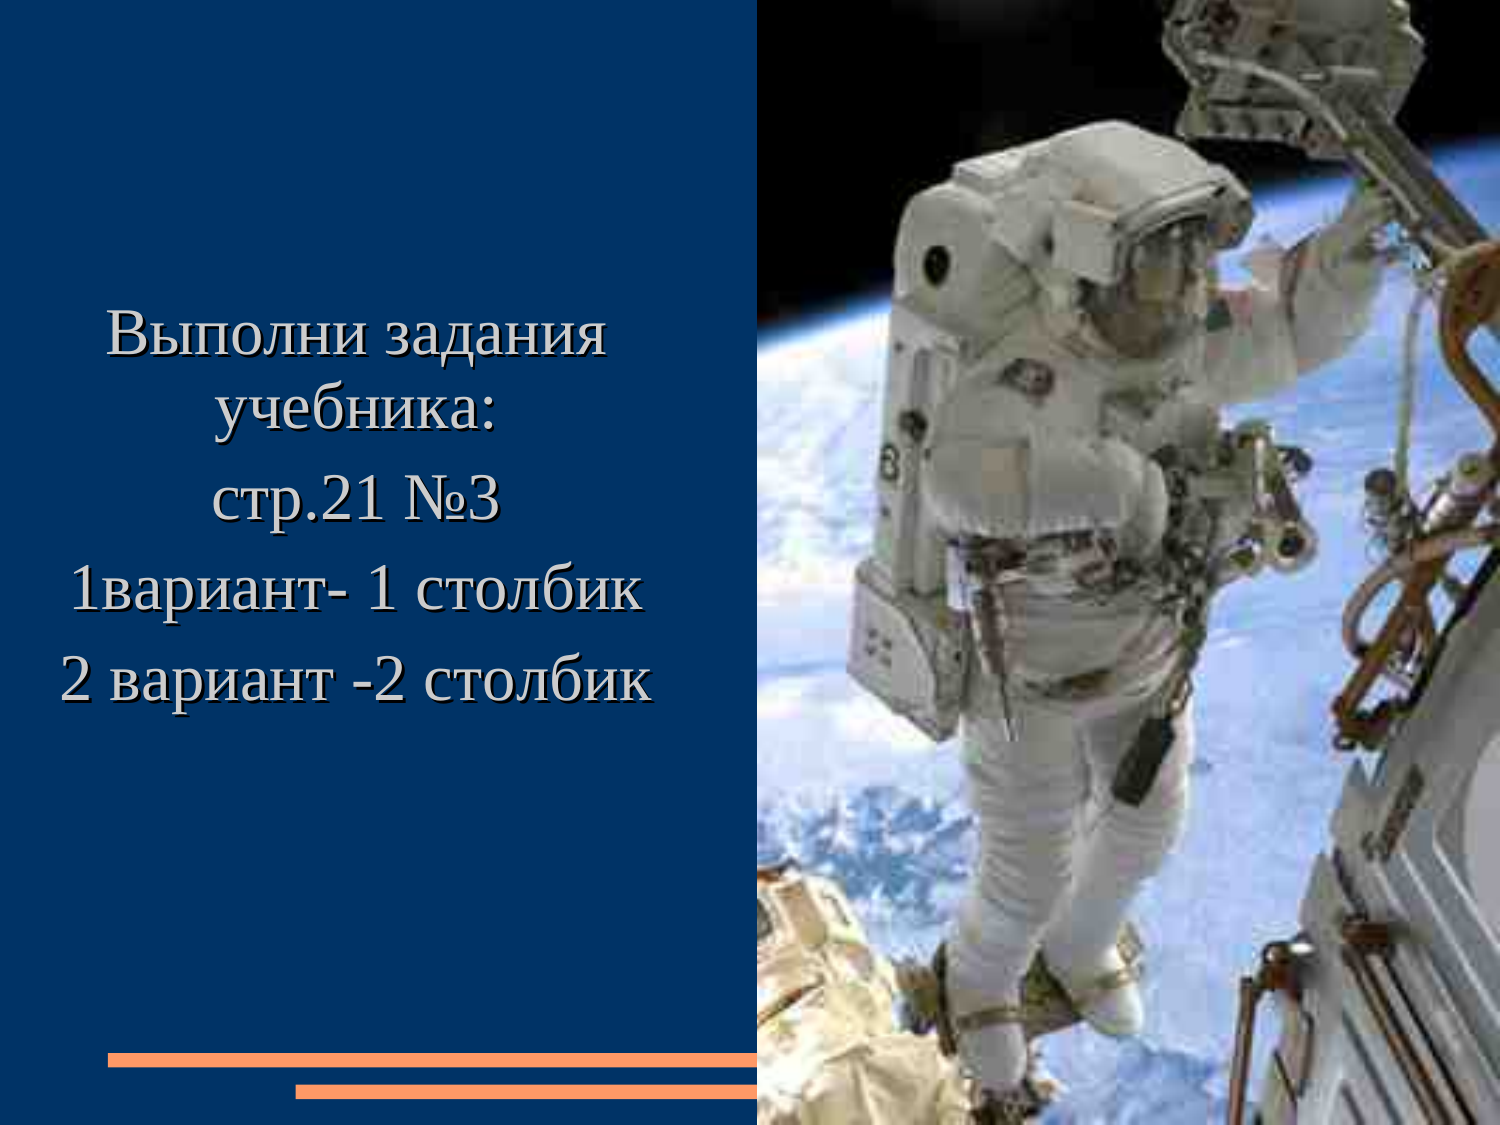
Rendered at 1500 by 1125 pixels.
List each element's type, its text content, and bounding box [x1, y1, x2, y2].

picture [757, 0, 1500, 1125]
text_box Выполни задания учебника: стр.21 №3 1вариант- 1 столбик 2 вариант -2 столбик [0, 287, 713, 938]
